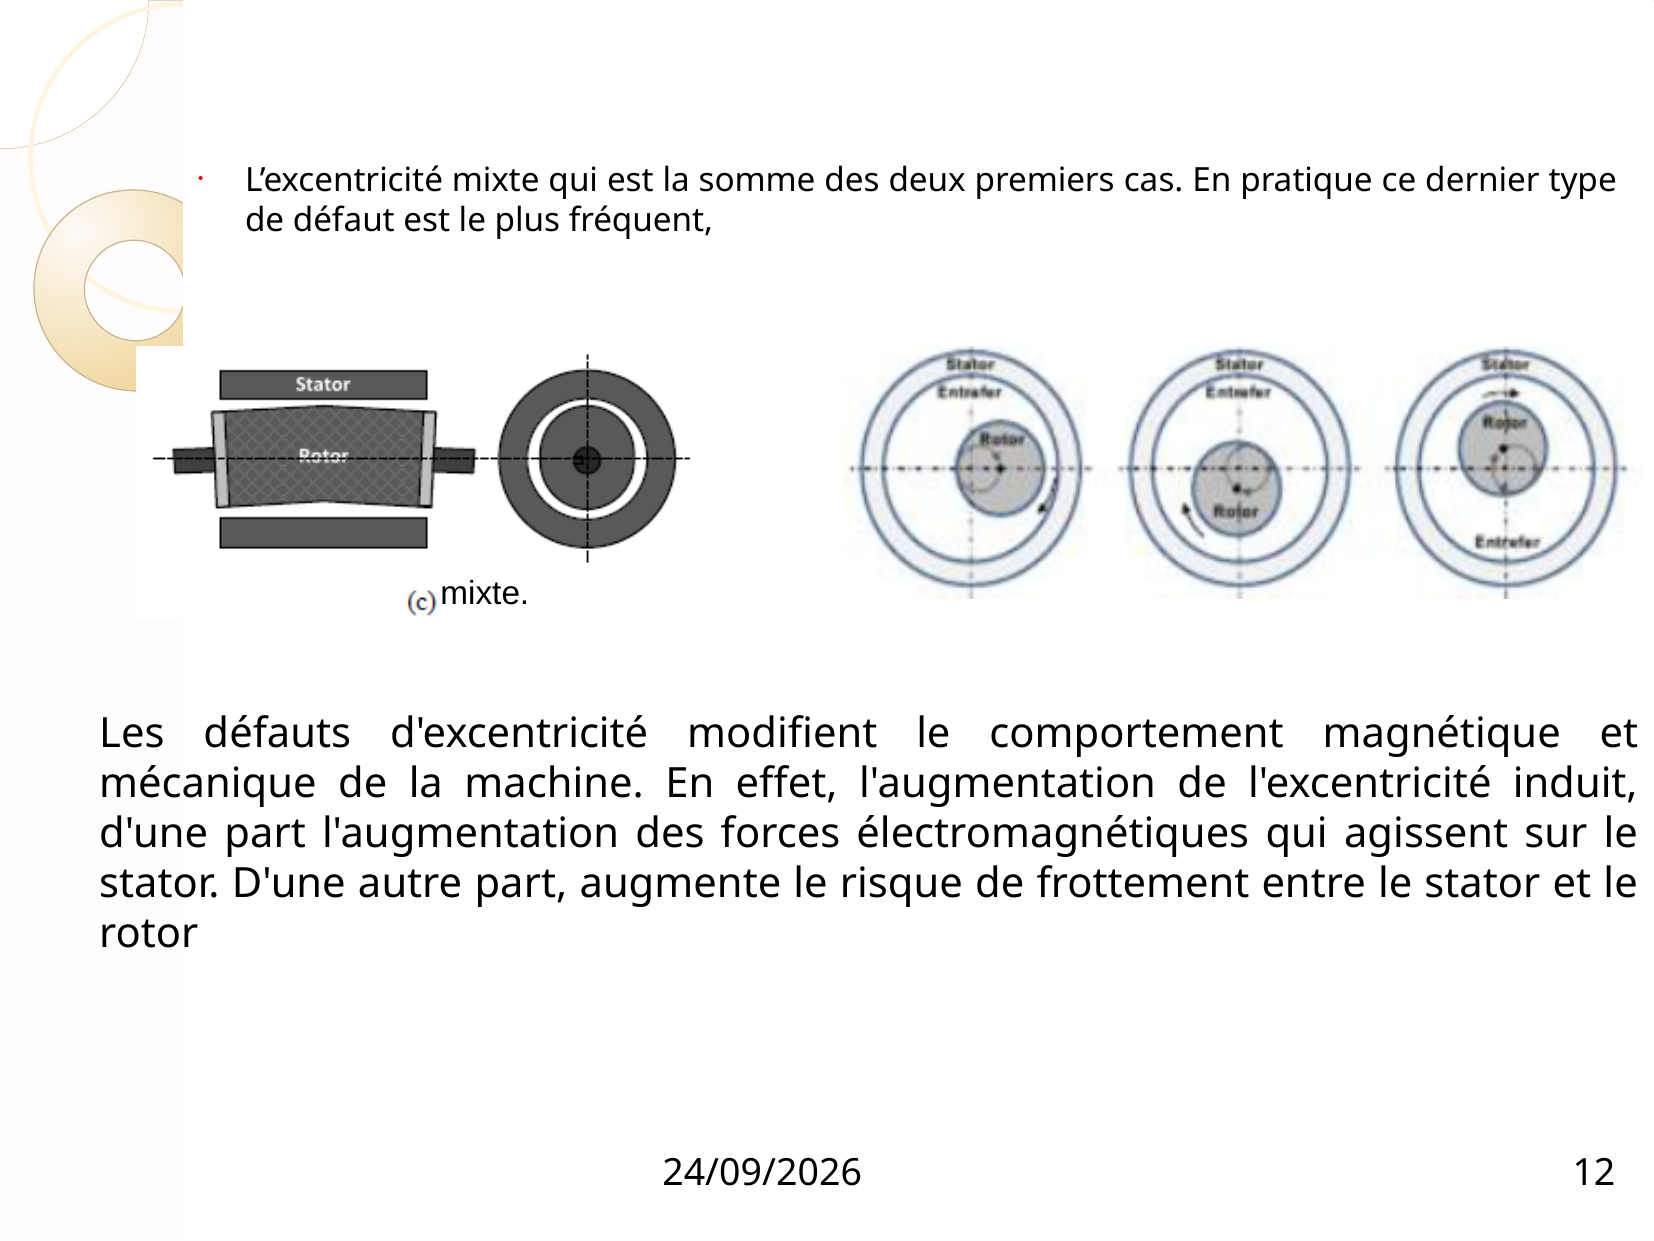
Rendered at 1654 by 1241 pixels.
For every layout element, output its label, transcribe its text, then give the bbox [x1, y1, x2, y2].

text_box L’excentricité mixte qui est la somme des deux premiers cas. En pratique ce dernier type de défaut est le plus fréquent, [183, 151, 1634, 246]
slide_number <numéro> [1557, 1140, 1641, 1227]
picture [841, 346, 1642, 599]
text_box mixte. [416, 563, 653, 619]
text_box Les défauts d'excentricité modifient le comportement magnétique et mécanique de la machine. En effet, l'augmentation de l'excentricité induit, d'une part l'augmentation des forces électromagnétiques qui agissent sur le stator. D'une autre part, augmente le risque de frottement entre le stator et le rotor [84, 698, 1654, 964]
picture [136, 346, 713, 619]
slide_number 02/07/2018 [647, 1140, 1034, 1227]
